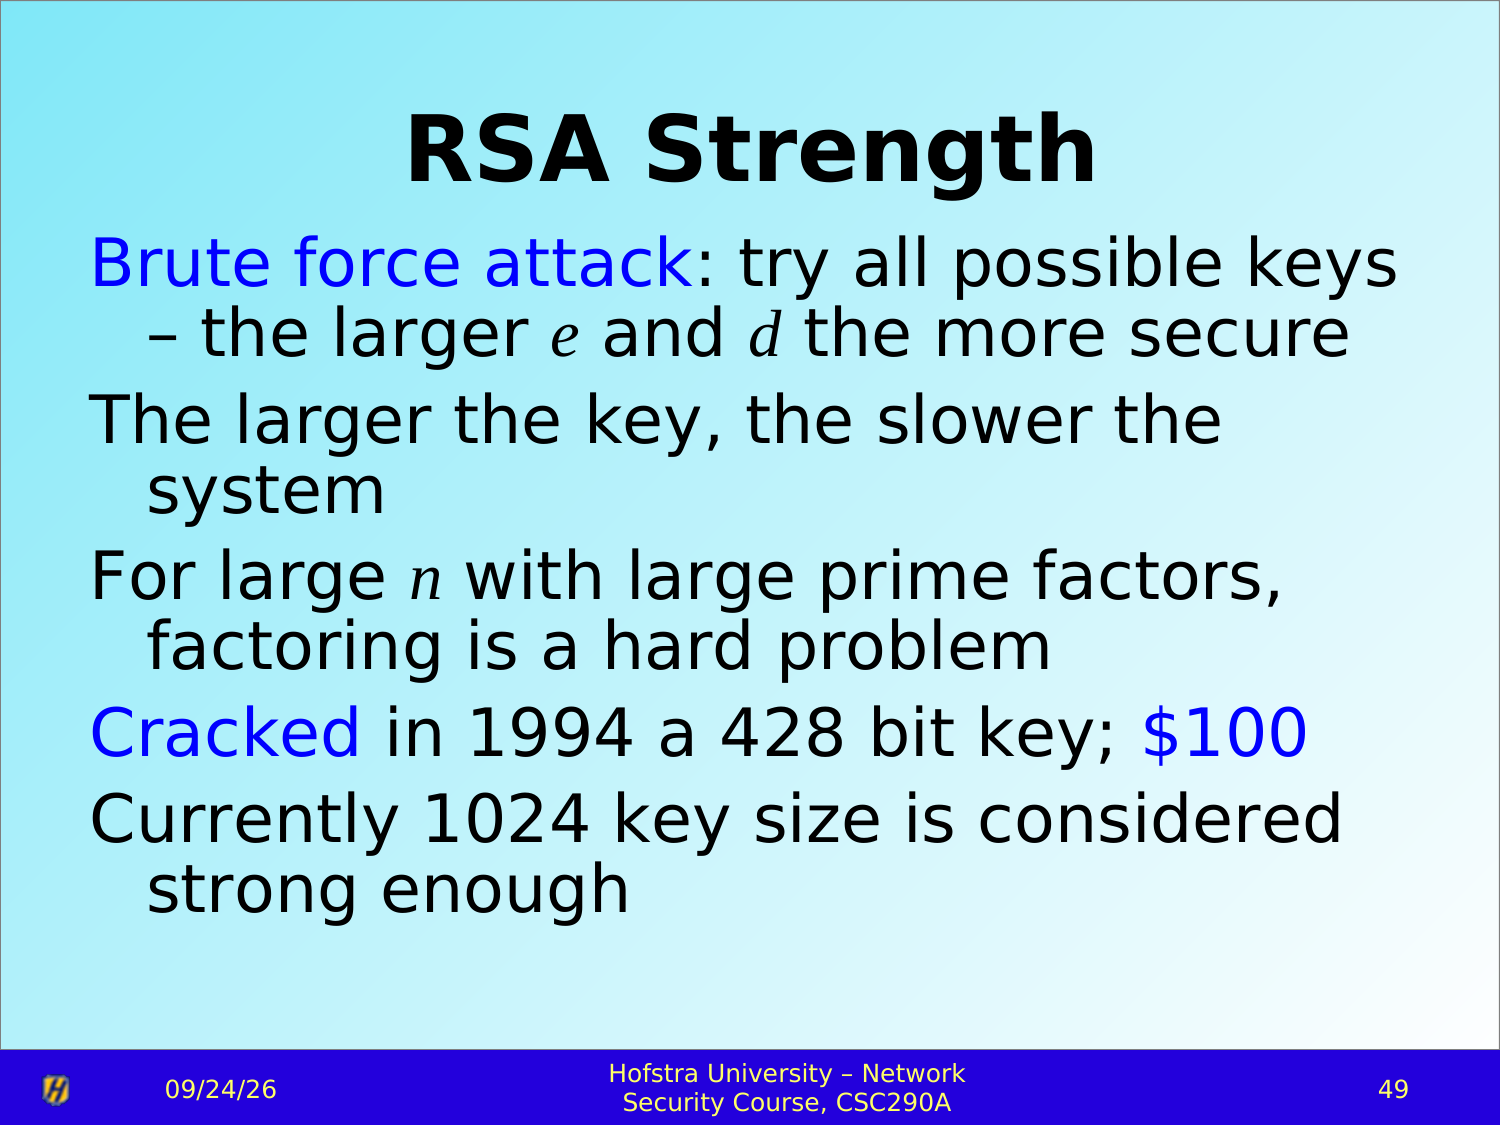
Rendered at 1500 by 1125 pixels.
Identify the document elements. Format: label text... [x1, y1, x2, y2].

list Brute force attack: try all possible keys – the larger e and d the more secure The larger the key, the slower the system For large n with large prime factors, factoring is a hard problem Cracked in 1994 a 428 bit key; $100 Currently 1024 key size is considered strong enough [75, 222, 1457, 1013]
picture [37, 1072, 76, 1110]
title RSA Strength [112, 85, 1391, 212]
